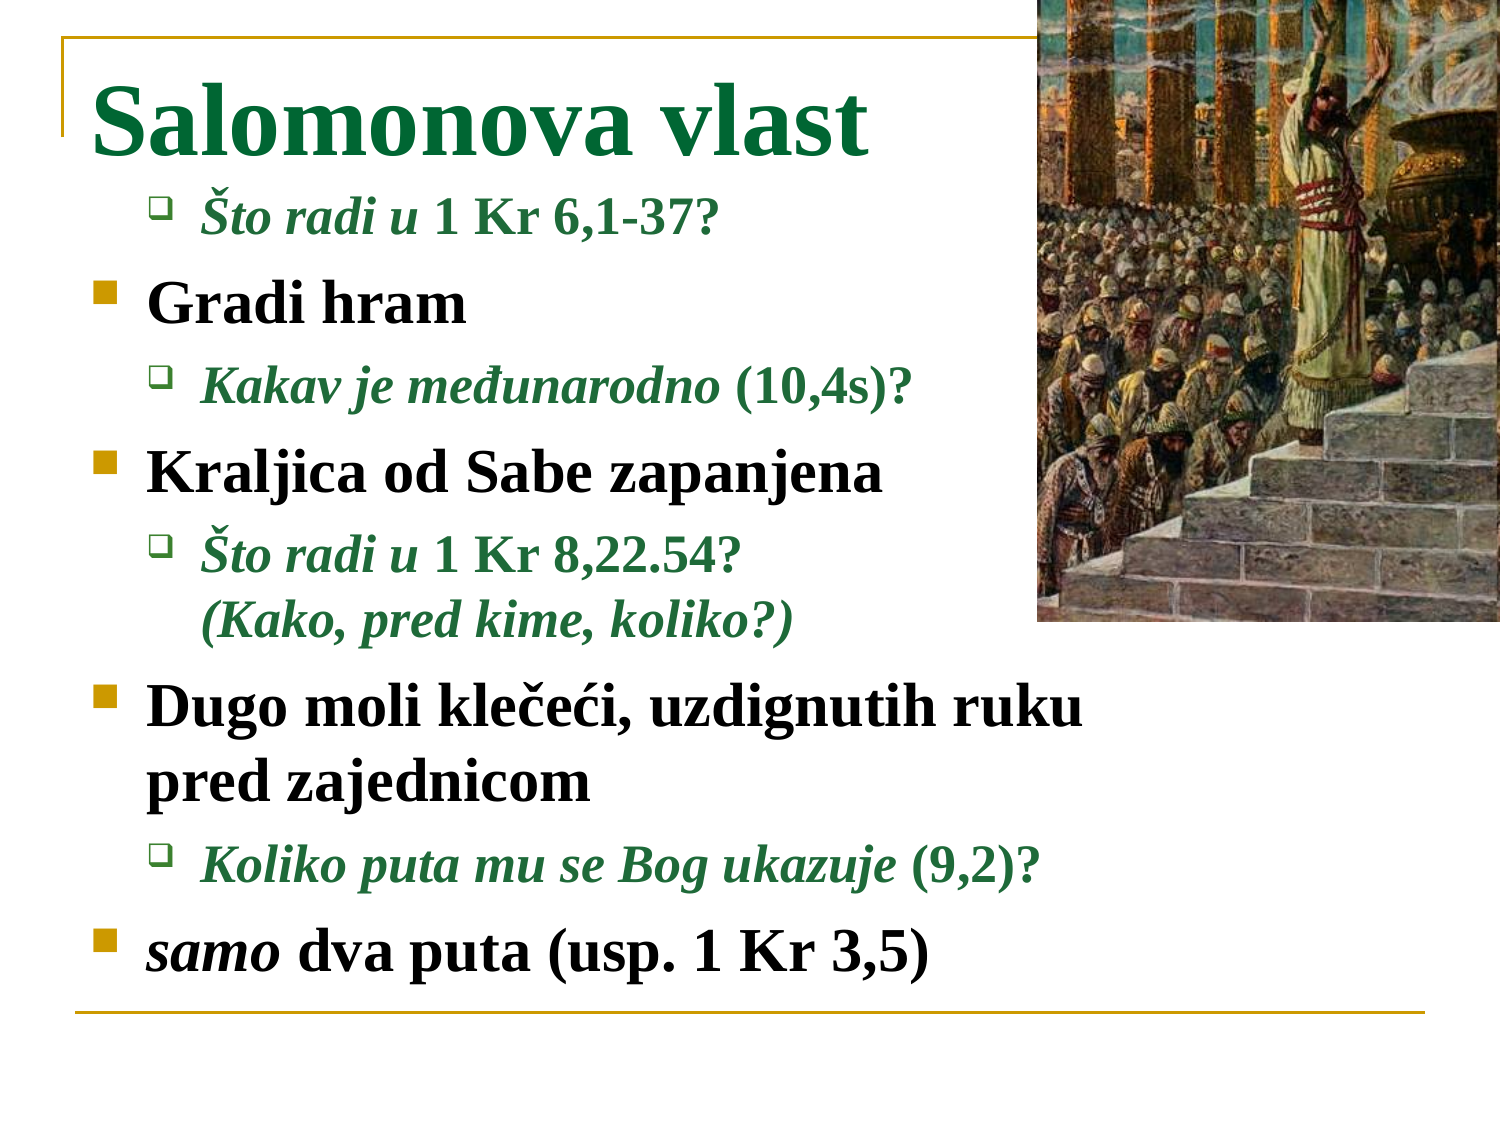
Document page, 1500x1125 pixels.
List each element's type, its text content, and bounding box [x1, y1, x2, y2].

list Što radi u 1 Kr 6,1-37? Gradi hram Kakav je međunarodno (10,4s)? Kraljica od Sabe zapanjena Što radi u 1 Kr 8,22.54? (Kako, pred kime, koliko?) Dugo moli klečeći, uzdignutih ruku pred zajednicom Koliko puta mu se Bog ukazuje (9,2)? samo dva puta (usp. 1 Kr 3,5) [75, 172, 1426, 1006]
title Salomonova vlast [75, 18, 1037, 172]
picture [1037, 0, 1500, 622]
